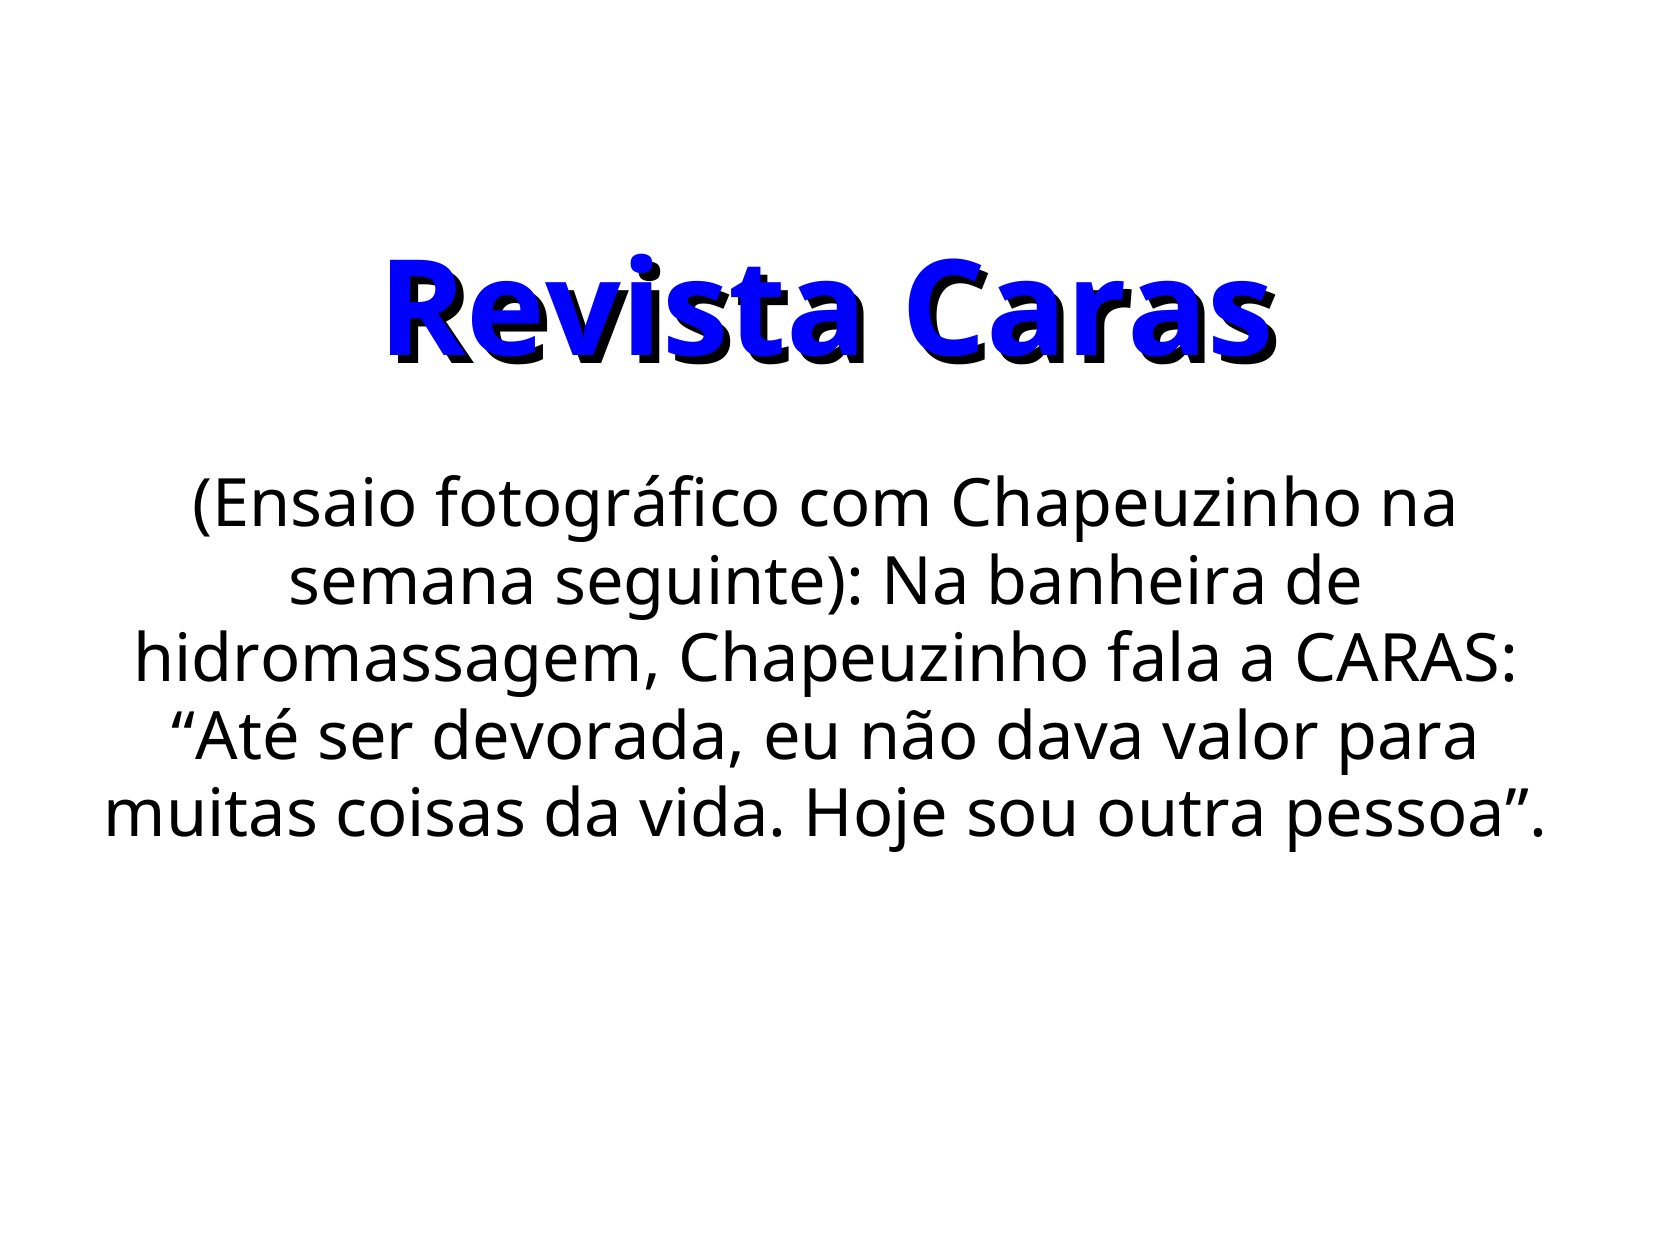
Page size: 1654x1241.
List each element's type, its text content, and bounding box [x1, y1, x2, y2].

text_box Revista Caras (Ensaio fotográfico com Chapeuzinho na semana seguinte): Na banheira de hidromassagem, Chapeuzinho fala a CARAS: “Até ser devorada, eu não dava valor para muitas coisas da vida. Hoje sou outra pessoa”. [82, 56, 1571, 1102]
